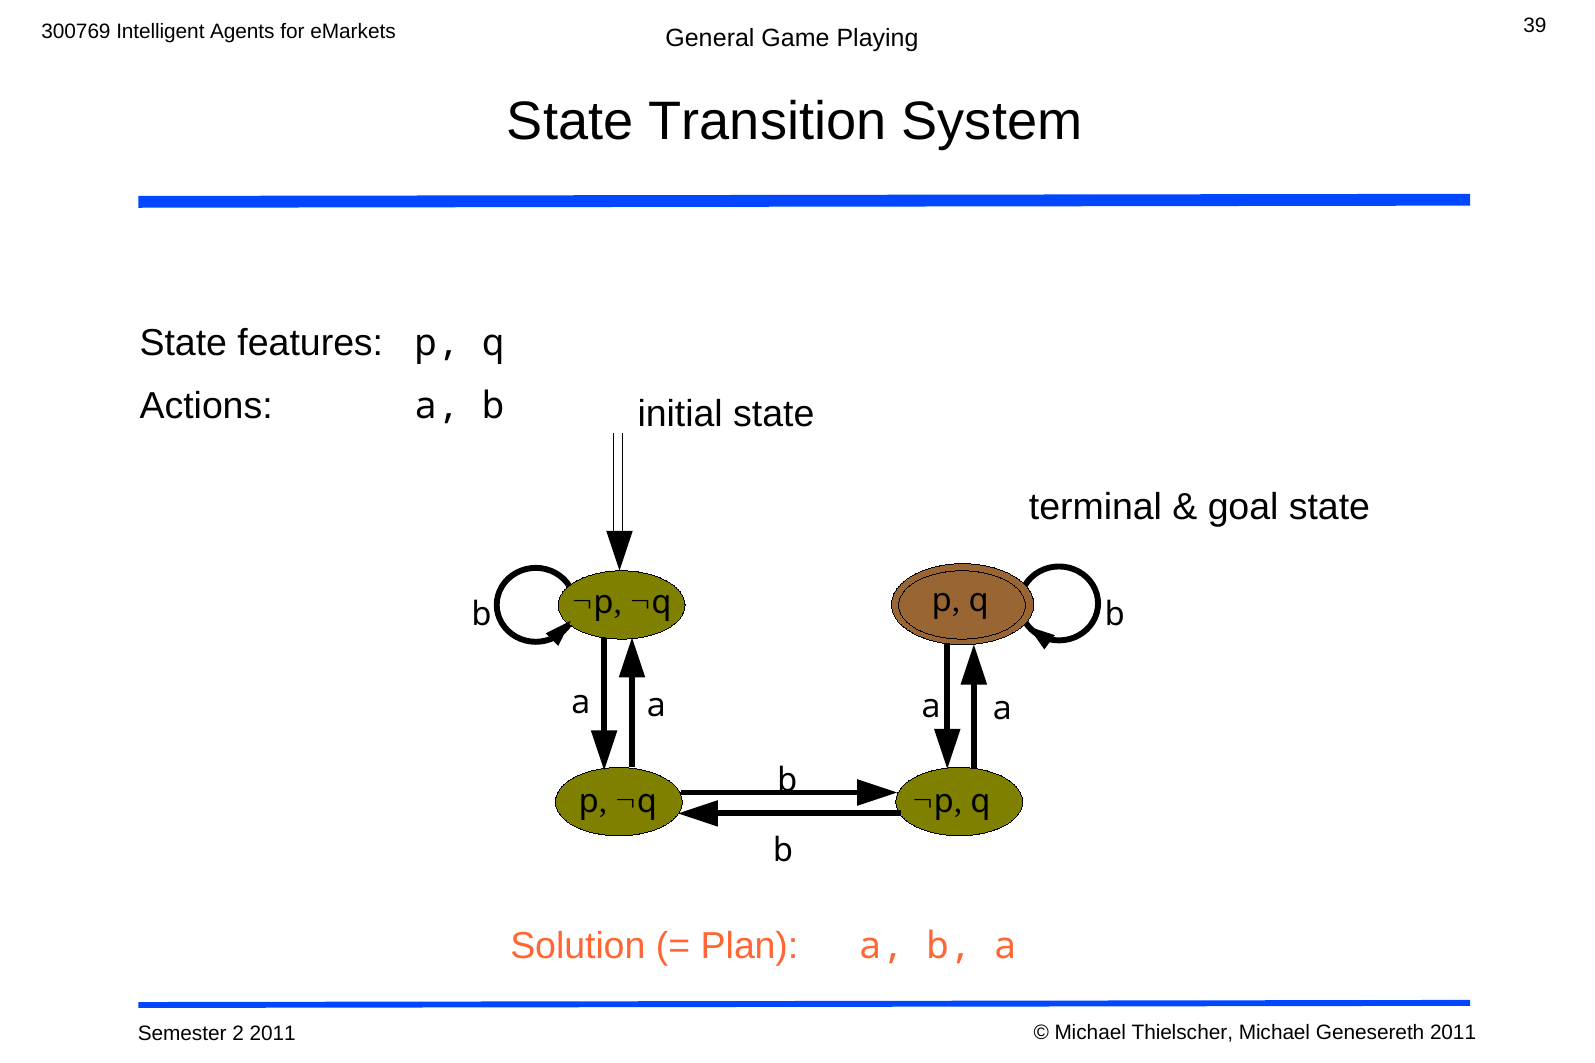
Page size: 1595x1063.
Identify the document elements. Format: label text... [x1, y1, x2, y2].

text_box b [471, 590, 497, 628]
text_box a [570, 678, 596, 716]
text_box b [1105, 590, 1131, 628]
text_box a [920, 682, 946, 721]
text_box [558, 583, 673, 640]
list Solution (= Plan): a, b, a [492, 918, 1397, 1052]
text_box [915, 767, 1004, 777]
text_box ¬p, q [912, 777, 1025, 825]
text_box ¬p, ¬q [572, 577, 684, 625]
text_box [555, 767, 666, 836]
list State features: p, q Actions: a, b [121, 315, 562, 448]
text_box p, ¬q [578, 777, 691, 825]
text_box a [646, 680, 672, 719]
text_box [895, 778, 912, 825]
text_box p, q [931, 576, 1044, 623]
text_box [913, 825, 1006, 836]
text_box terminal & goal state [1029, 485, 1476, 536]
text_box [891, 563, 1026, 645]
text_box b [773, 825, 799, 864]
text_box [585, 570, 659, 577]
title State Transition System [114, 51, 1476, 190]
text_box b [777, 756, 803, 794]
text_box initial state [637, 392, 816, 443]
text_box a [992, 683, 1018, 722]
